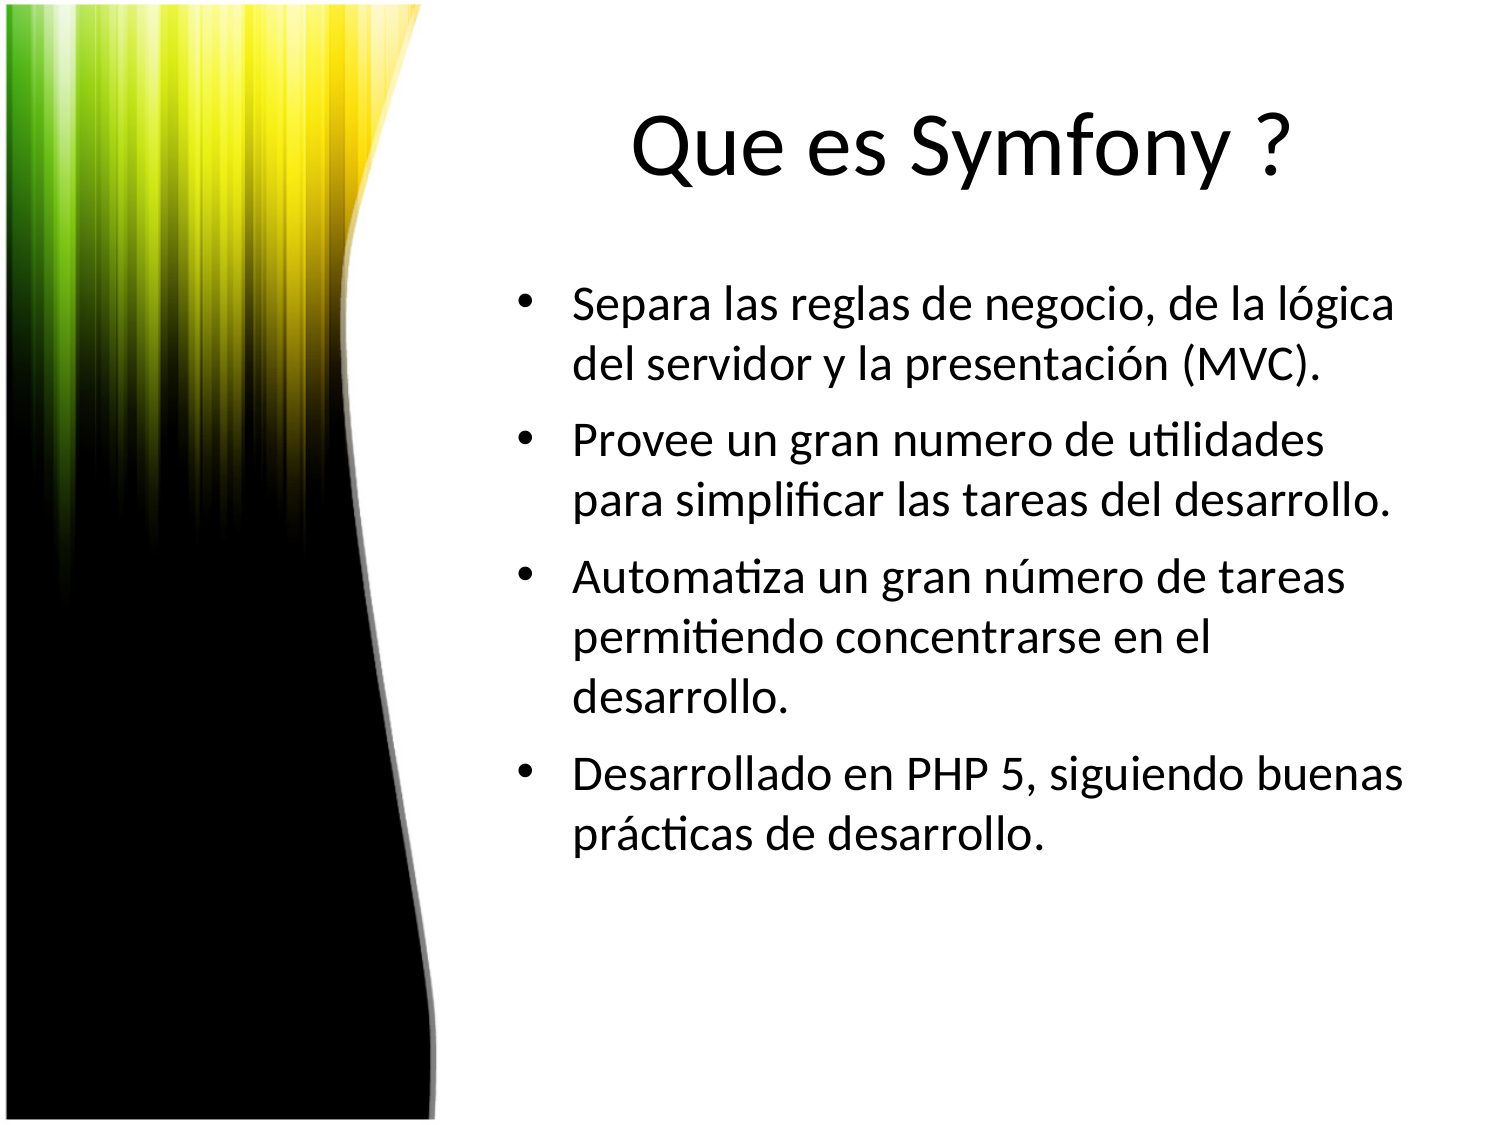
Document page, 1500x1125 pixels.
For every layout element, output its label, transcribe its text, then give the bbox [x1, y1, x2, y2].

picture [0, 0, 1500, 1125]
title Que es Symfony ? [501, 13, 1426, 262]
list Separa las reglas de negocio, de la lógica del servidor y la presentación (MVC). Provee un gran numero de utilidades para simplificar las tareas del desarrollo. Automatiza un gran número de tareas permitiendo concentrarse en el desarrollo. Desarrollado en PHP 5, siguiendo buenas prácticas de desarrollo. [501, 262, 1426, 1006]
